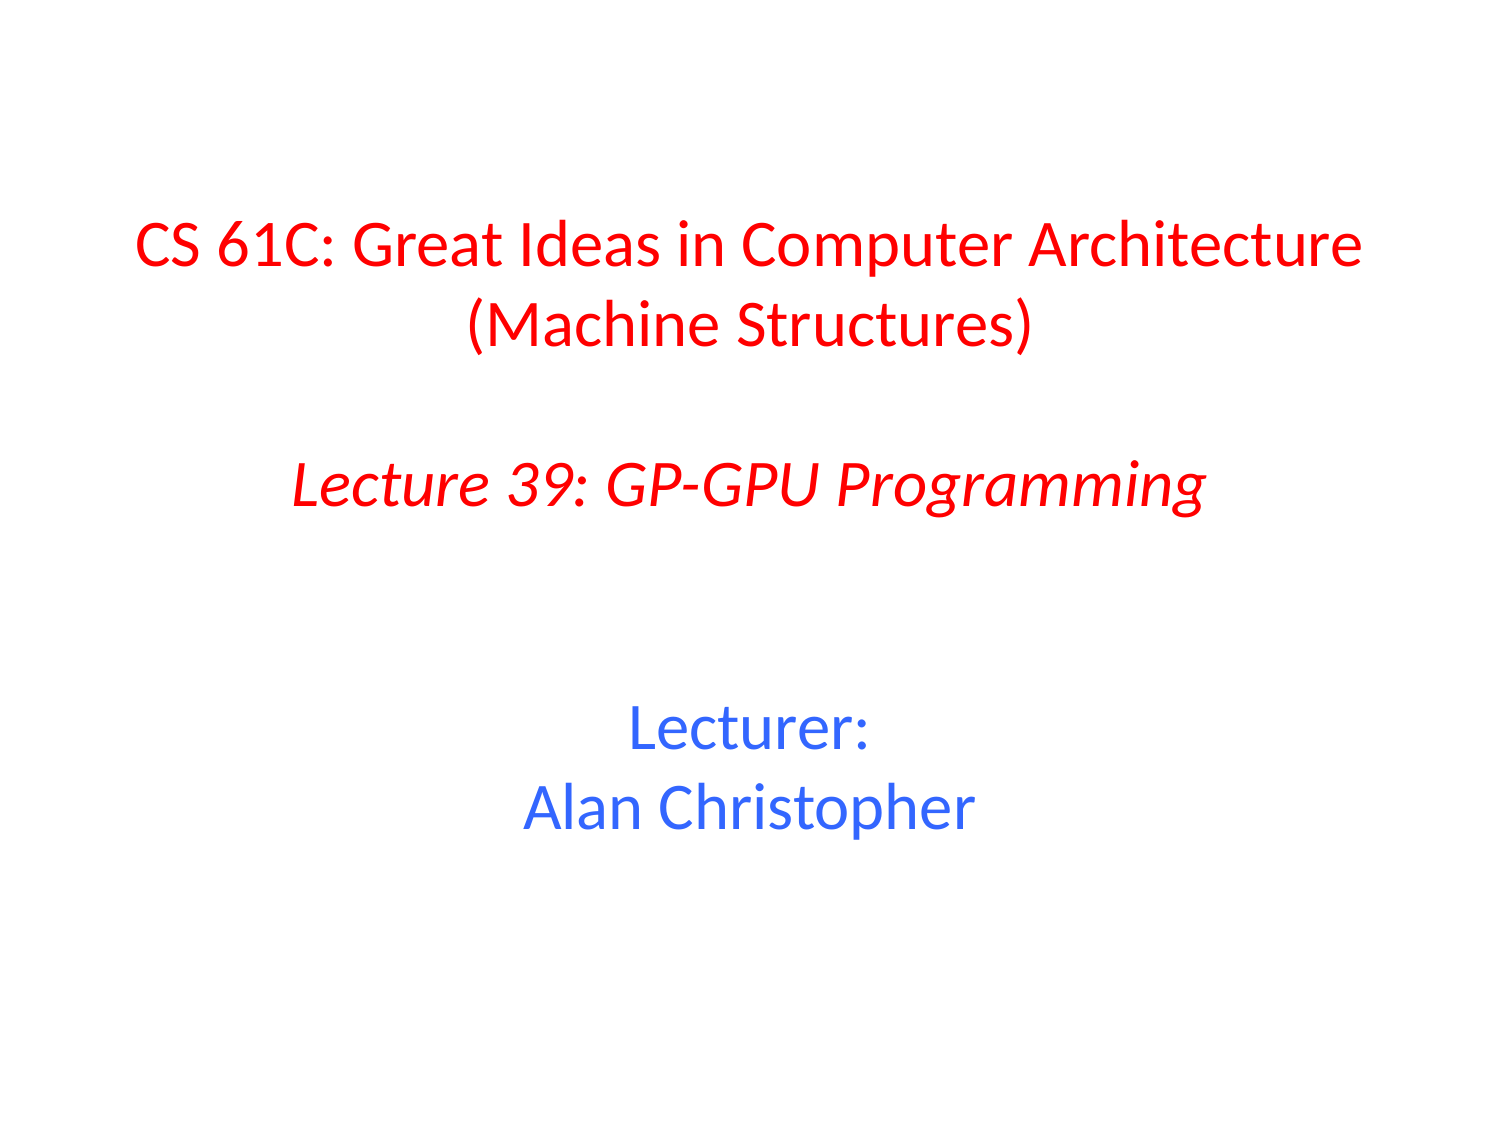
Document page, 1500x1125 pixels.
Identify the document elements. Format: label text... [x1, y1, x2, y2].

list Lecturer: Alan Christopher [225, 675, 1276, 960]
title CS 61C: Great Ideas in Computer Architecture (Machine Structures) Lecture 39: GP-GPU Programming [112, 192, 1388, 528]
